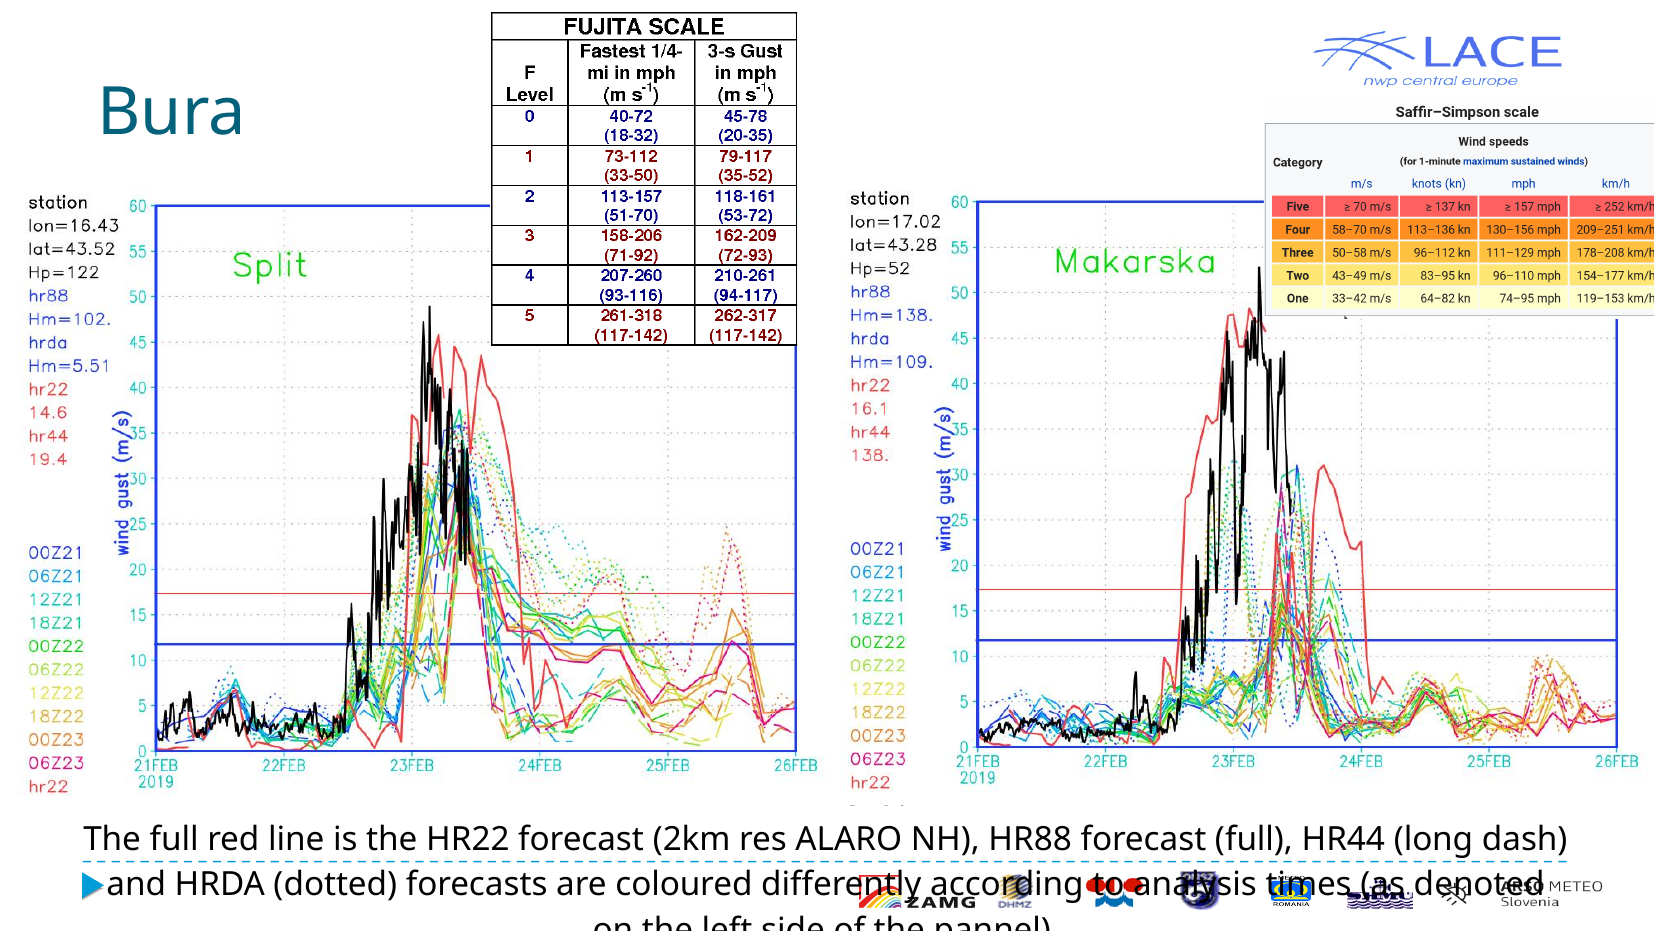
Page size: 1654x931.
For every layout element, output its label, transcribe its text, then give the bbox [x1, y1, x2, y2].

picture [1571, 869, 1628, 918]
picture [1300, 20, 1574, 95]
title Bura [798, 20, 1571, 147]
picture [5, 0, 1654, 810]
subtitle Wind gusts forecasts (cloured) and measurements (black) 21-25 Feb 2019 for Split and Makarska. The full red line is the HR22 forecast (2km res ALARO NH), HR88 forecast (full), HR44 (long dash) and HRDA (dotted) forecasts are coloured differently according to analysis times (as denoted on the left side of the pannel). [82, 805, 1571, 926]
title Bura [82, 20, 490, 147]
